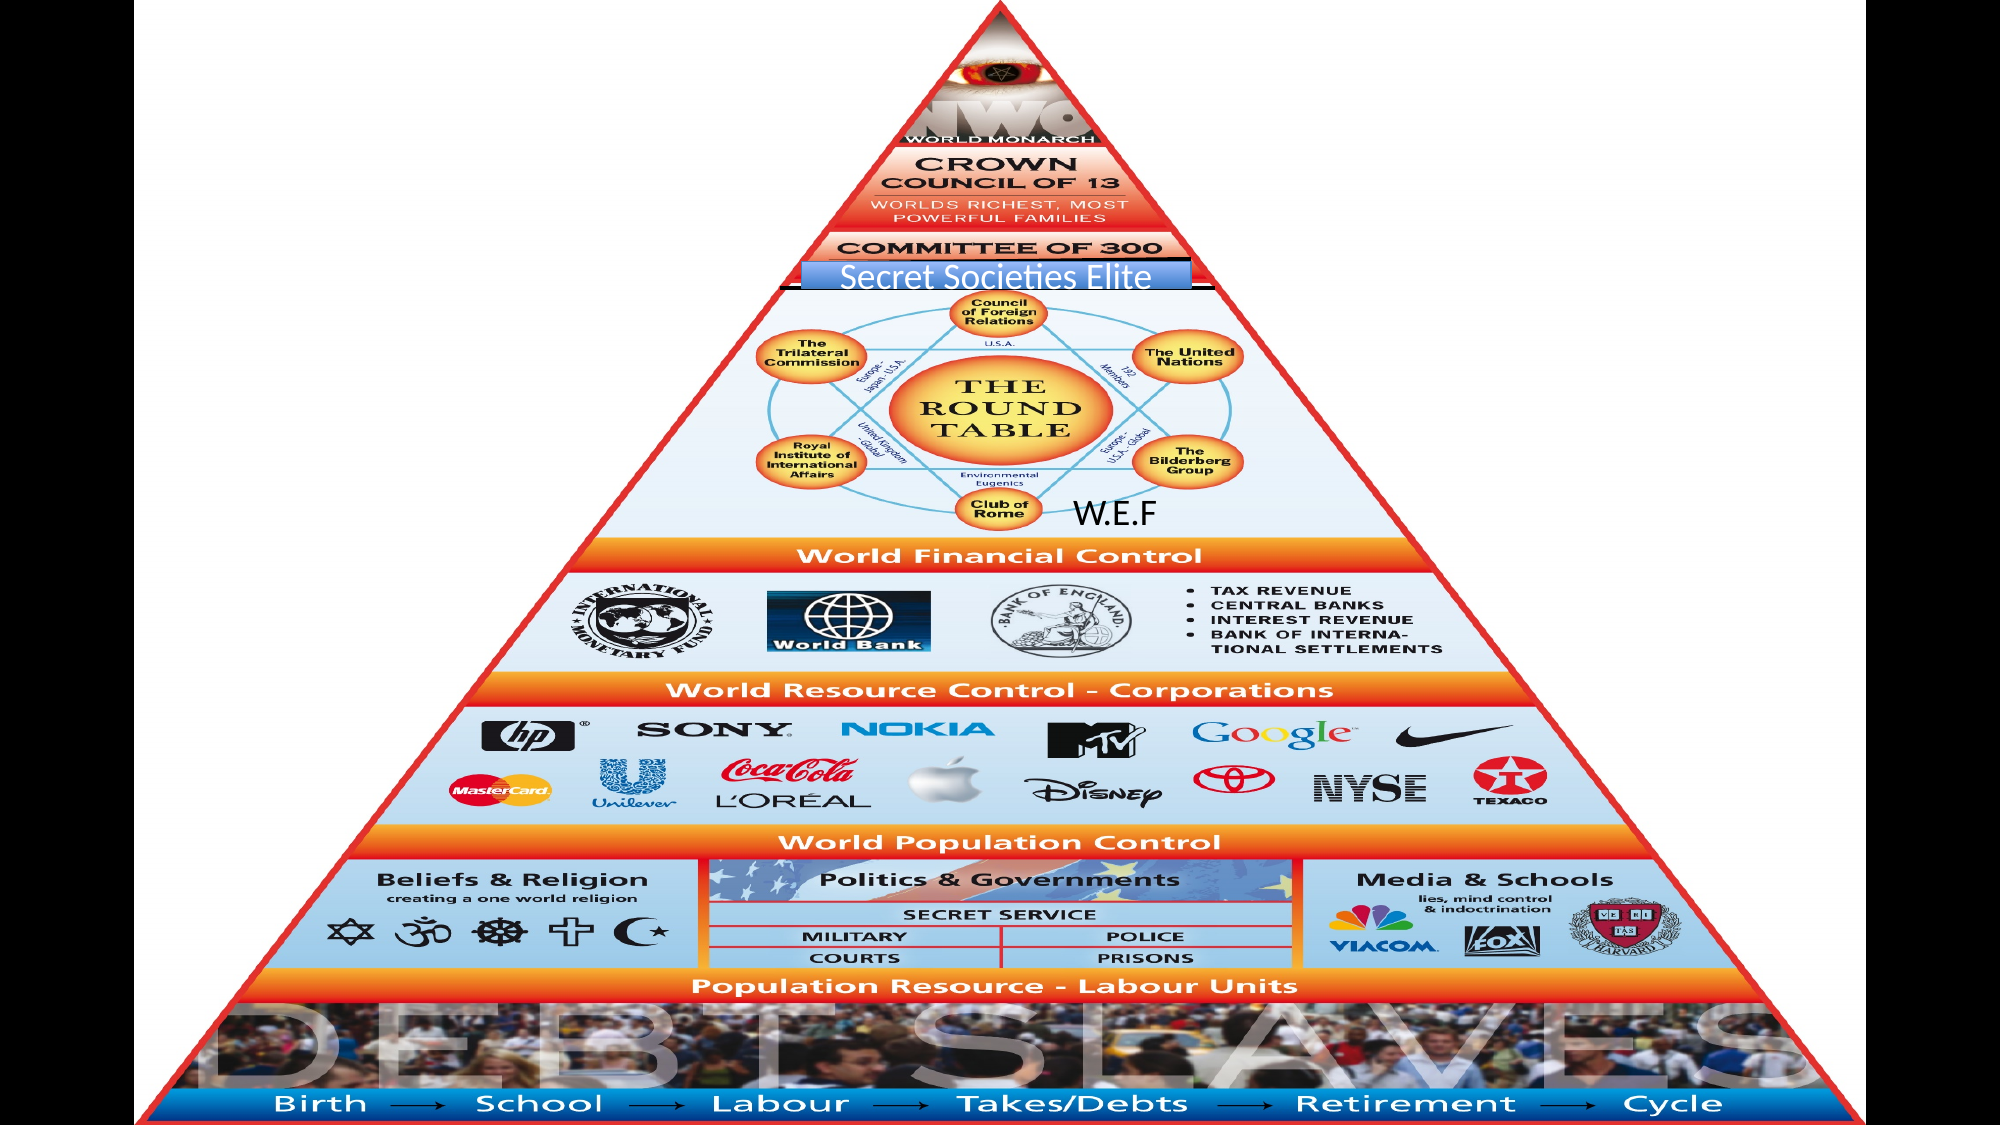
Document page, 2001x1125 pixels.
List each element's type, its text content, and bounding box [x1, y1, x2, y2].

text_box W.E.F [1051, 480, 1179, 541]
picture [134, 0, 1866, 1125]
text_box Secret Societies Elite [801, 261, 1191, 288]
